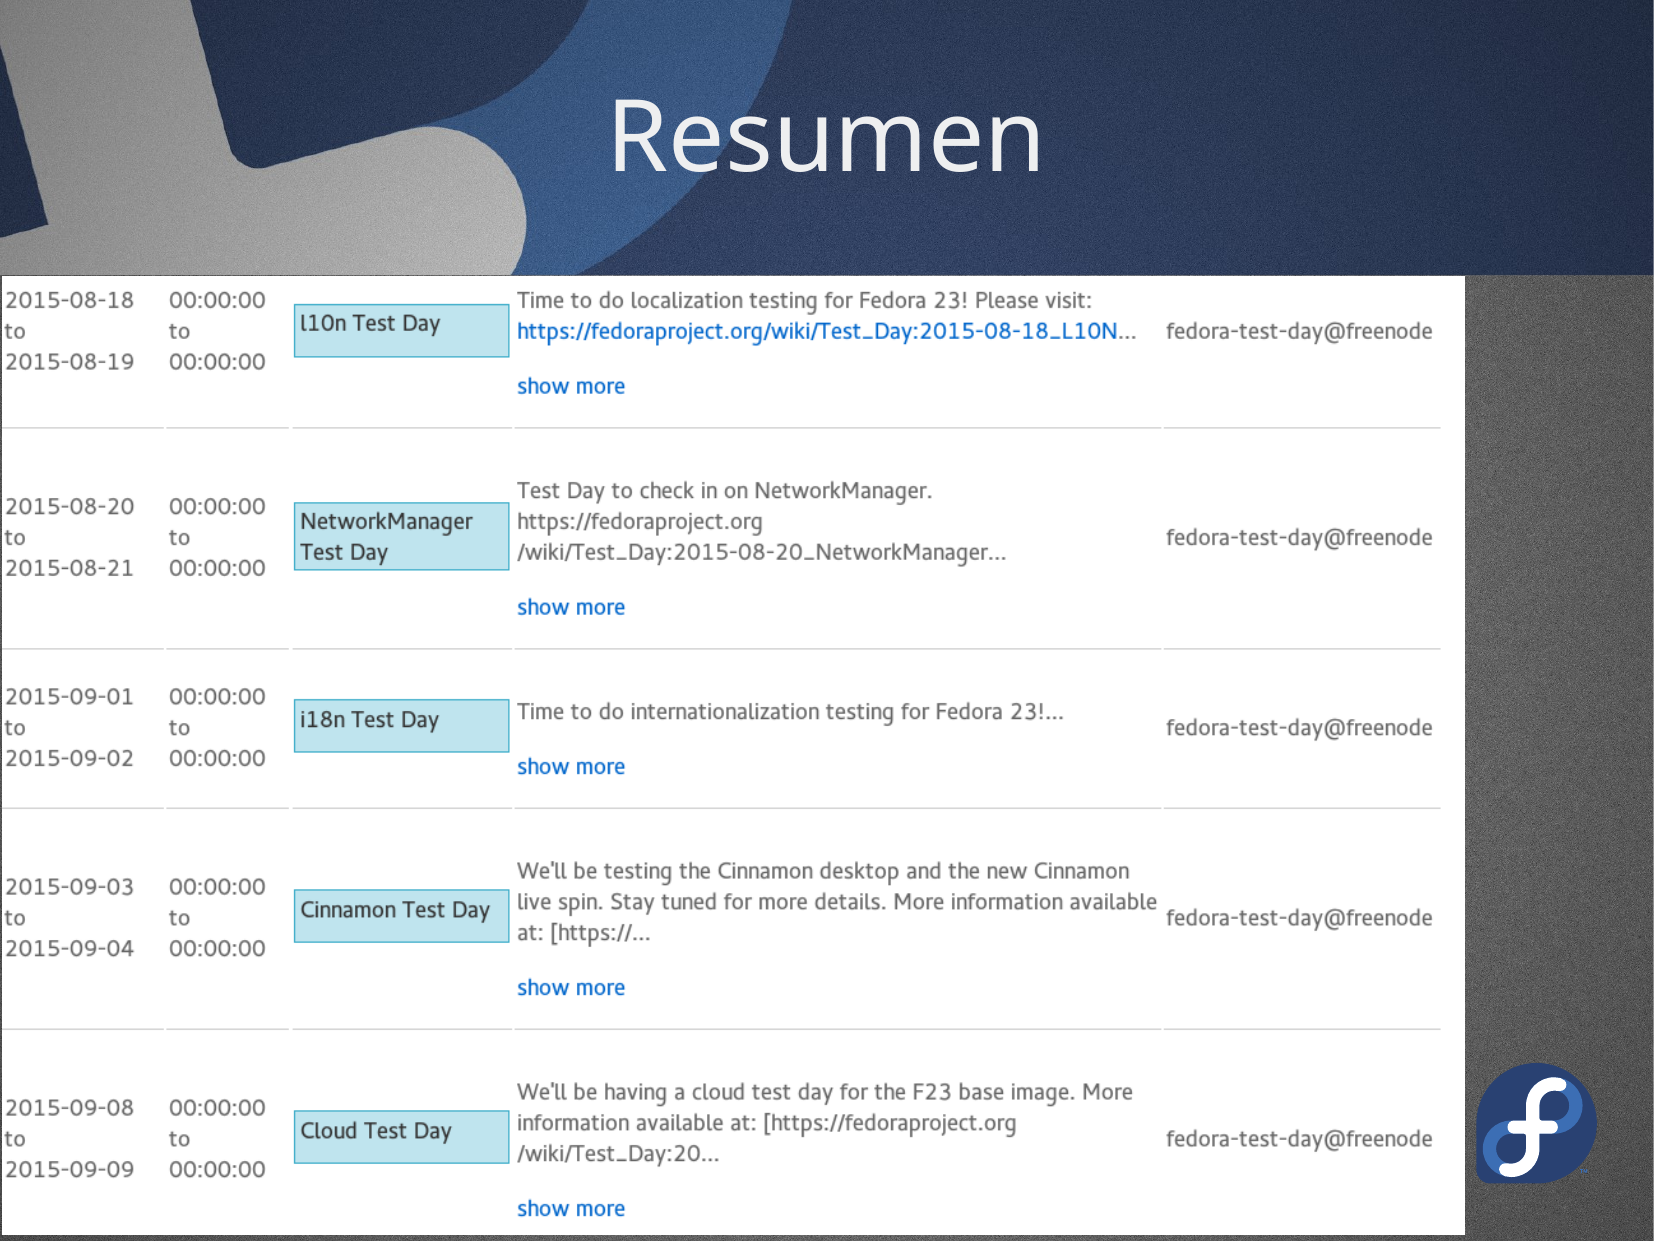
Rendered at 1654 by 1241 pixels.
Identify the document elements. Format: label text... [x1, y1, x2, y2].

picture [0, 0, 1654, 1241]
title Resumen [88, 29, 1565, 237]
